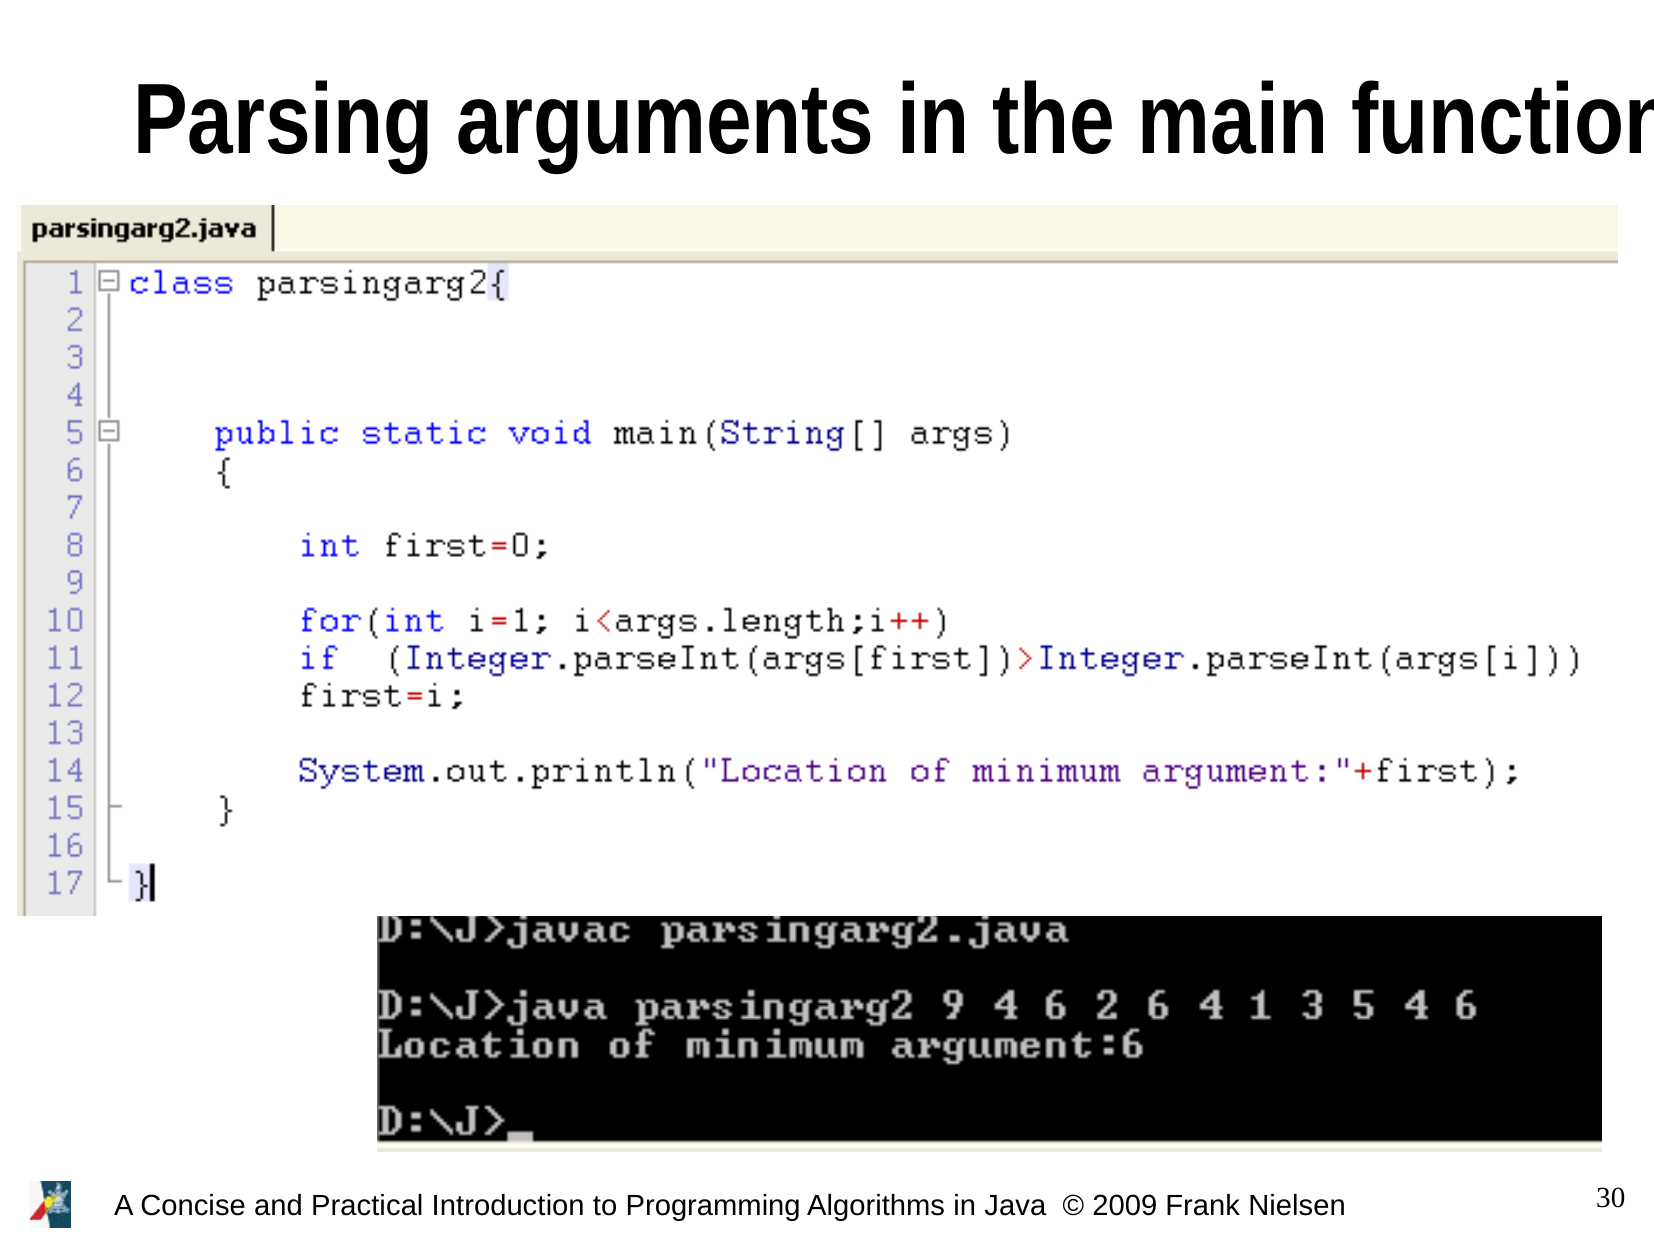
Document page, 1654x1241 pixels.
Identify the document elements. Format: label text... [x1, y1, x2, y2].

picture [17, 205, 1618, 1152]
picture [29, 1181, 71, 1228]
text_box Parsing arguments in the main function [118, 53, 1654, 183]
